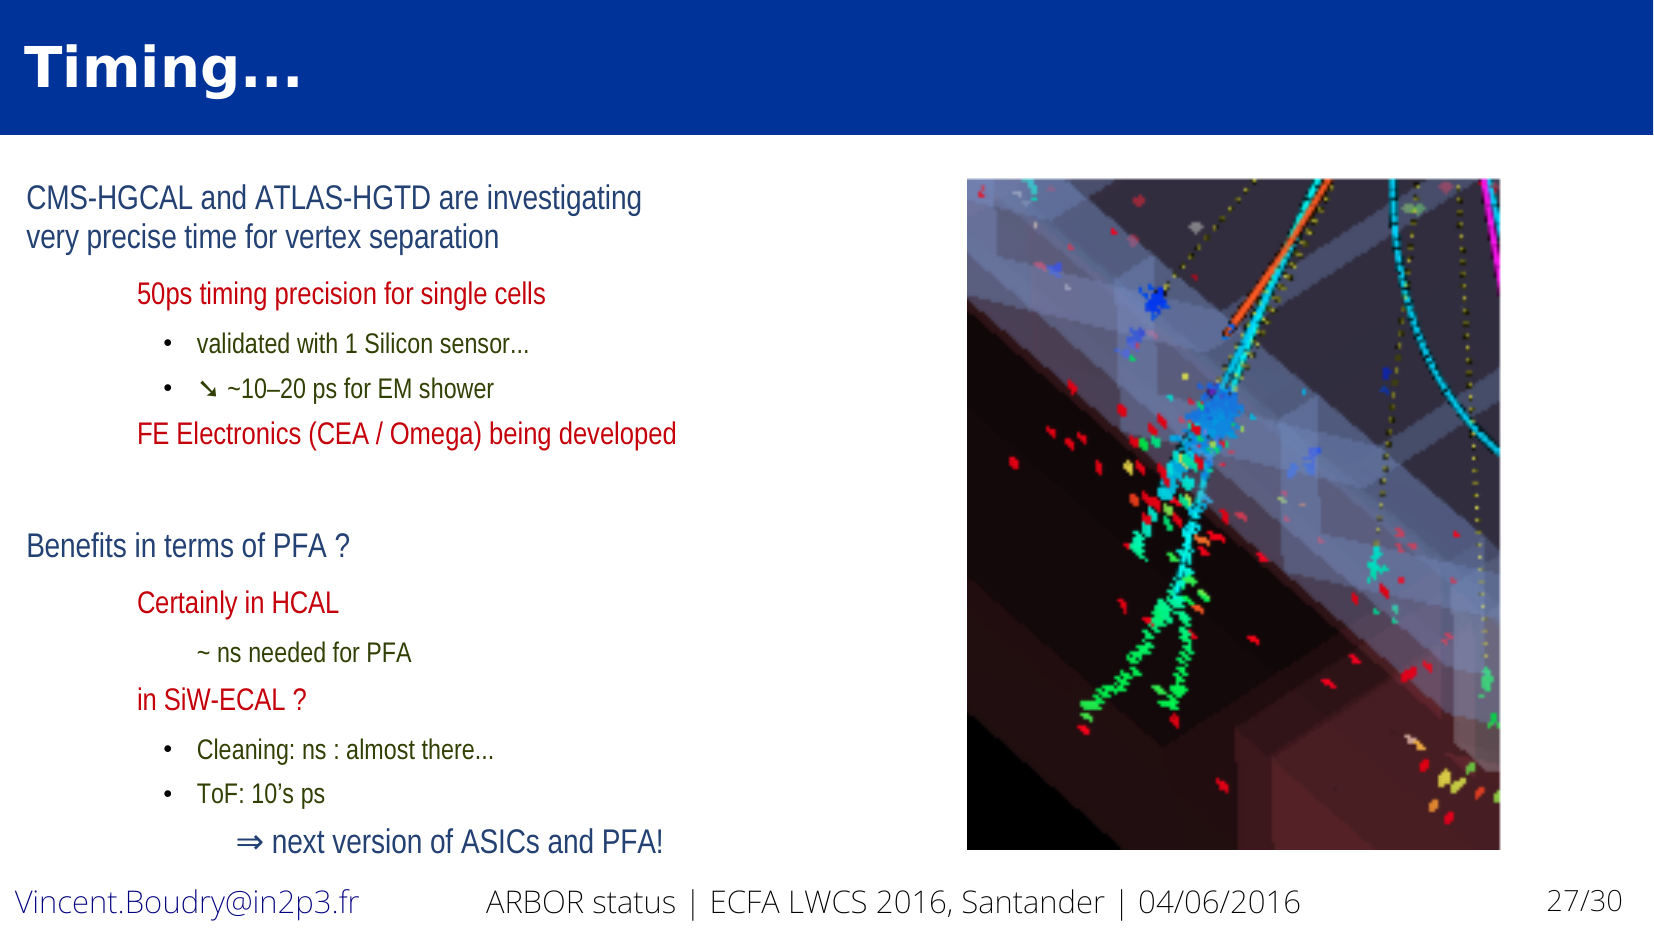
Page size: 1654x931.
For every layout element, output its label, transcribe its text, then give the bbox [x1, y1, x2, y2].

list CMS-HGCAL and ATLAS-HGTD are investigating very precise time for vertex separation 50ps timing precision for single cells validated with 1 Silicon sensor... ➘ ~10–20 ps for EM shower FE Electronics (CEA / Omega) being developed Benefits in terms of PFA ? Certainly in HCAL ~ ns needed for PFA in SiW-ECAL ? Cleaning: ns : almost there... ToF: 10’s ps ⇒ next version of ASICs and PFA! [26, 177, 810, 862]
picture [967, 177, 1504, 850]
title Timing... [24, 12, 1635, 124]
